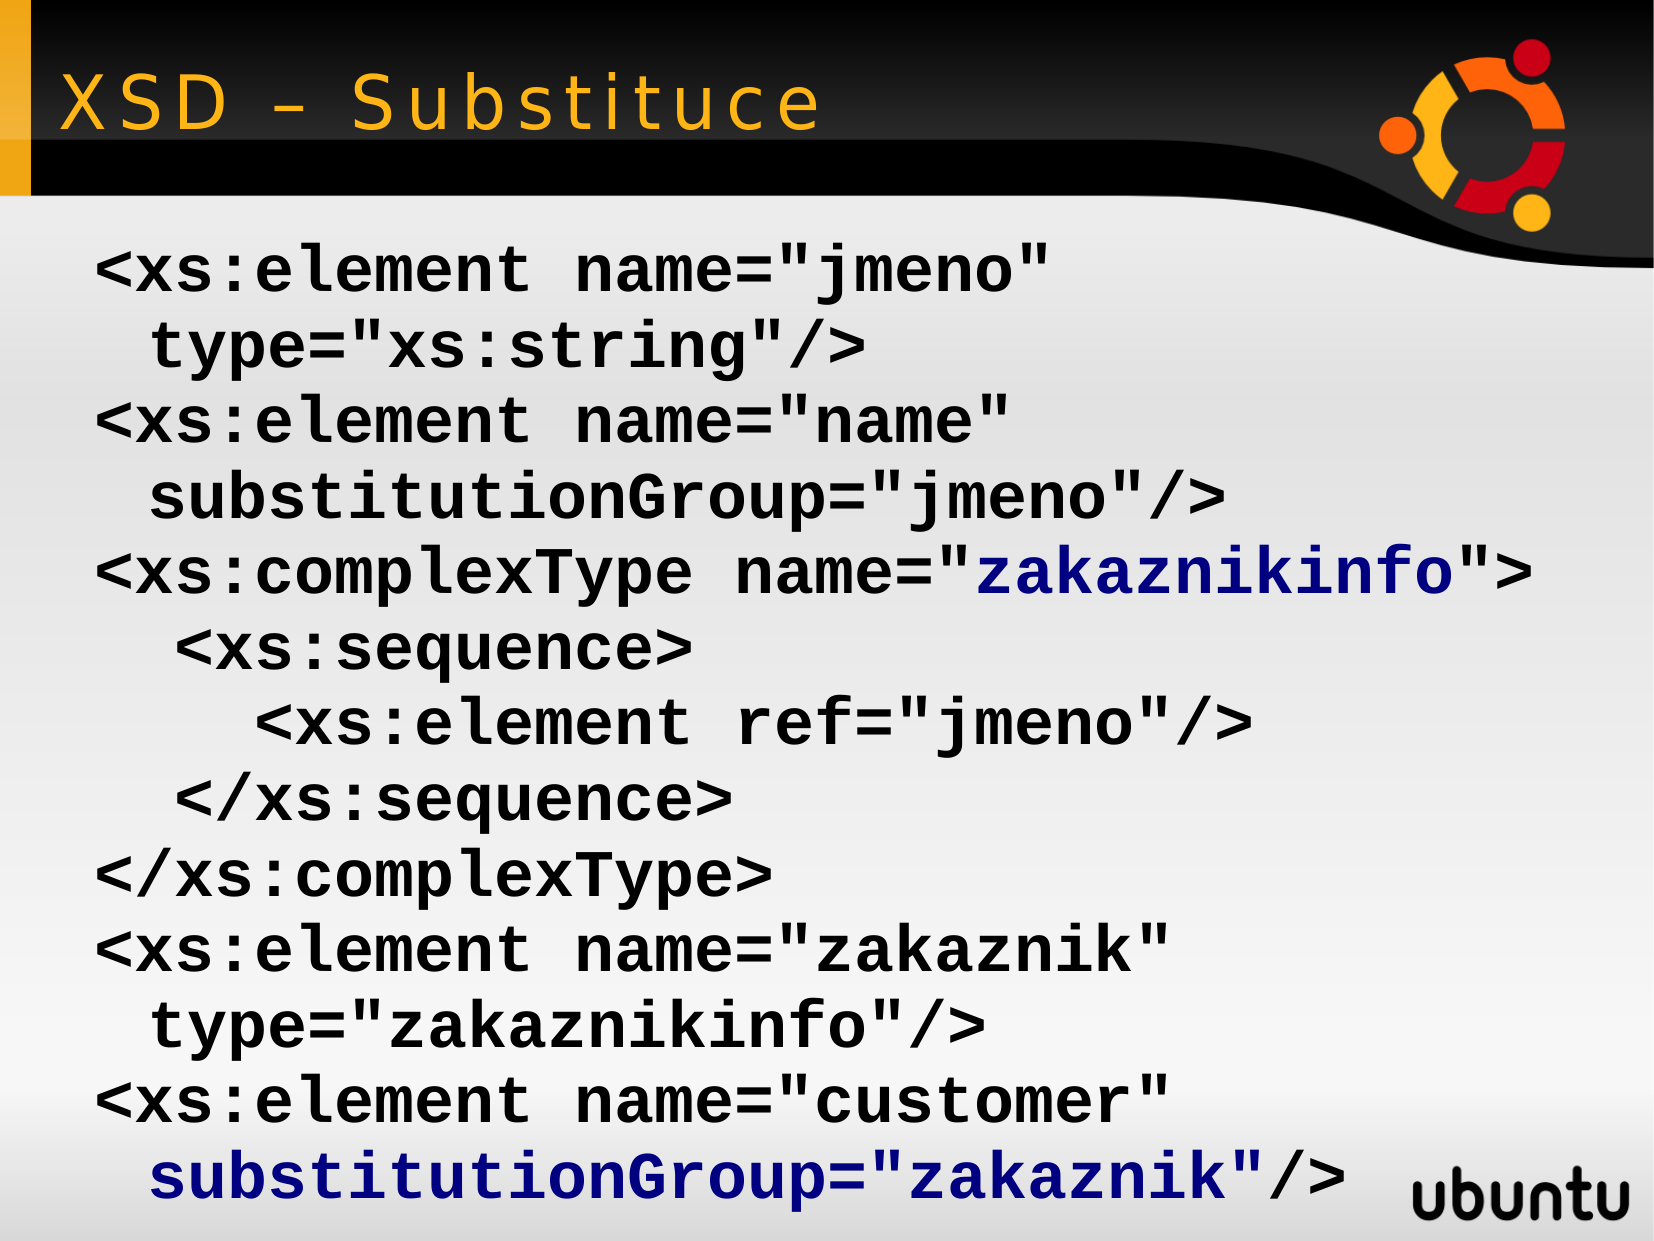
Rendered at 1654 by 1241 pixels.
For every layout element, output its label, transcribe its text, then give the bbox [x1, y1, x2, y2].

title XSD – Substituce [59, 29, 1270, 178]
list <xs:element name="jmeno" type="xs:string"/> <xs:element name="name" substitutionGroup="jmeno"/> <xs:complexType name="zakaznikinfo"> <xs:sequence> <xs:element ref="jmeno"/> </xs:sequence> </xs:complexType> <xs:element name="zakaznik" type="zakaznikinfo"/> <xs:element name="customer" substitutionGroup="zakaznik"/> [76, 236, 1565, 1219]
picture [0, 0, 1654, 1241]
